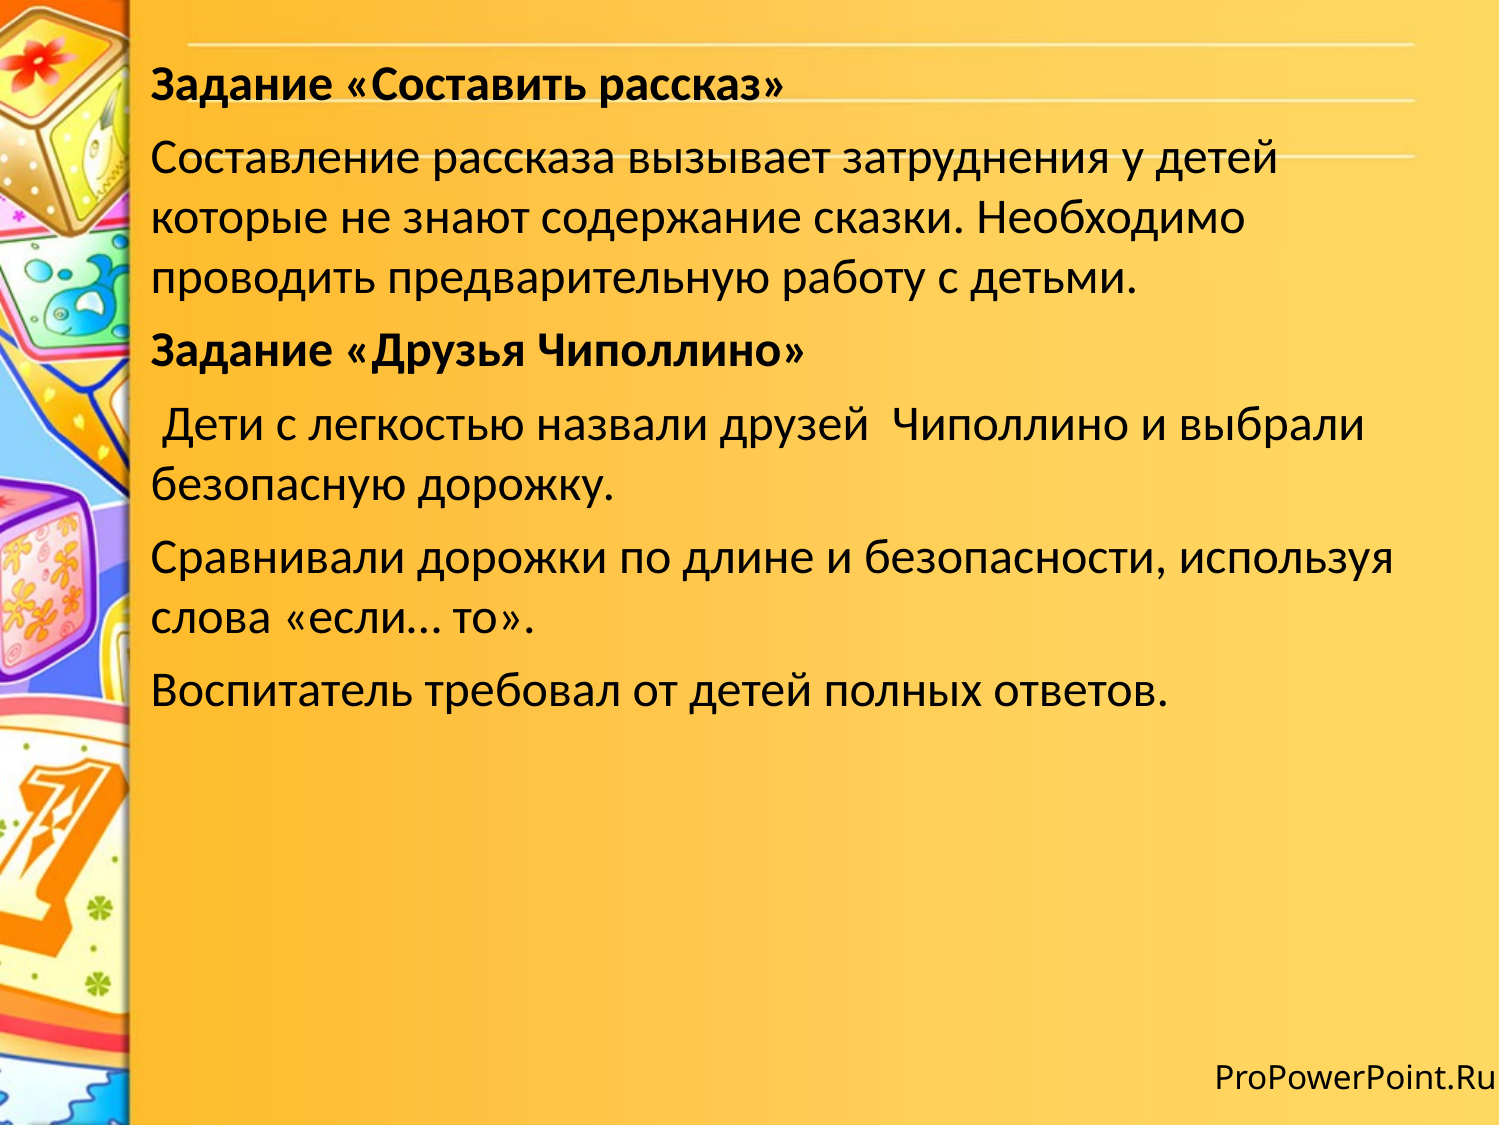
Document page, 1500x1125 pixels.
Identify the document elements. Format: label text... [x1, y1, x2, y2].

list Задание «Составить рассказ» Составление рассказа вызывает затруднения у детей которые не знают содержание сказки. Необходимо проводить предварительную работу с детьми. Задание «Друзья Чиполлино» Дети с легкостью назвали друзей Чиполлино и выбрали безопасную дорожку. Сравнивали дорожки по длине и безопасности, используя слова «если… то». Воспитатель требовал от детей полных ответов. [135, 42, 1459, 1059]
picture [0, 0, 1499, 1125]
picture [105, 1118, 122, 1125]
